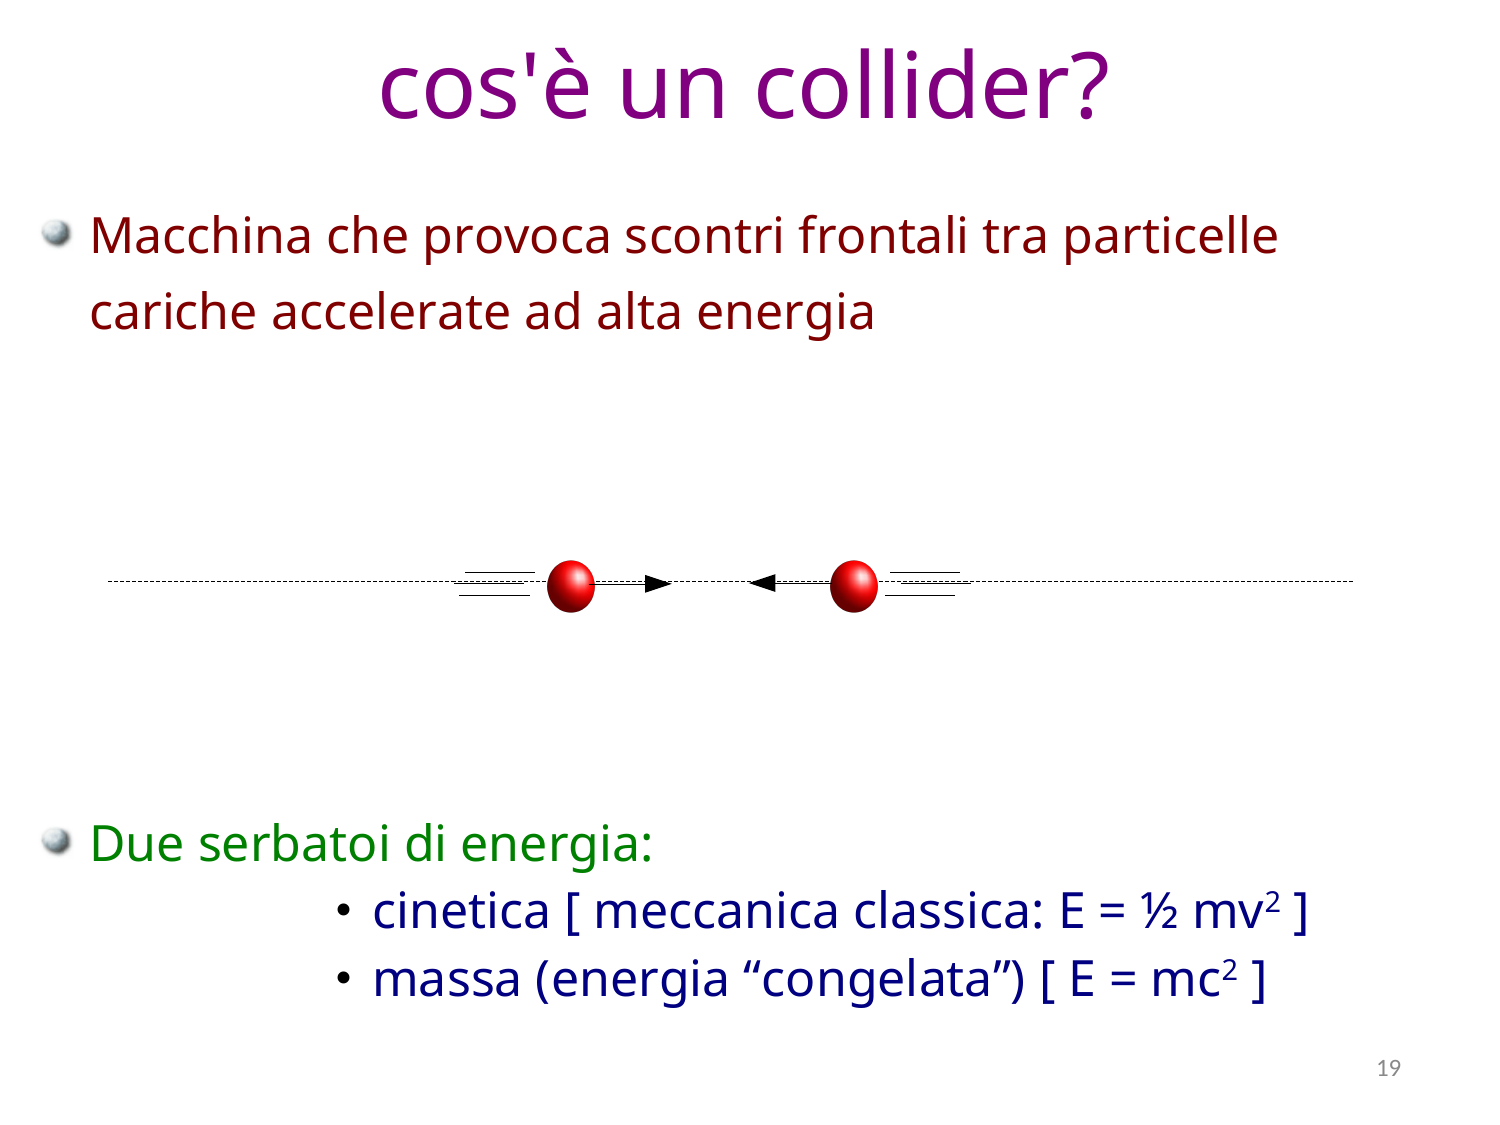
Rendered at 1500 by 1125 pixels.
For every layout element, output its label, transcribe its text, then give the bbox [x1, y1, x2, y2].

list Due serbatoi di energia: cinetica [ meccanica classica: E = ½ mv2 ] massa (energia “congelata”) [ E = mc2 ] [34, 795, 1454, 1093]
list Macchina che provoca scontri frontali tra particelle cariche accelerate ad alta energia [34, 187, 1454, 384]
title cos'è un collider? [34, 25, 1454, 151]
